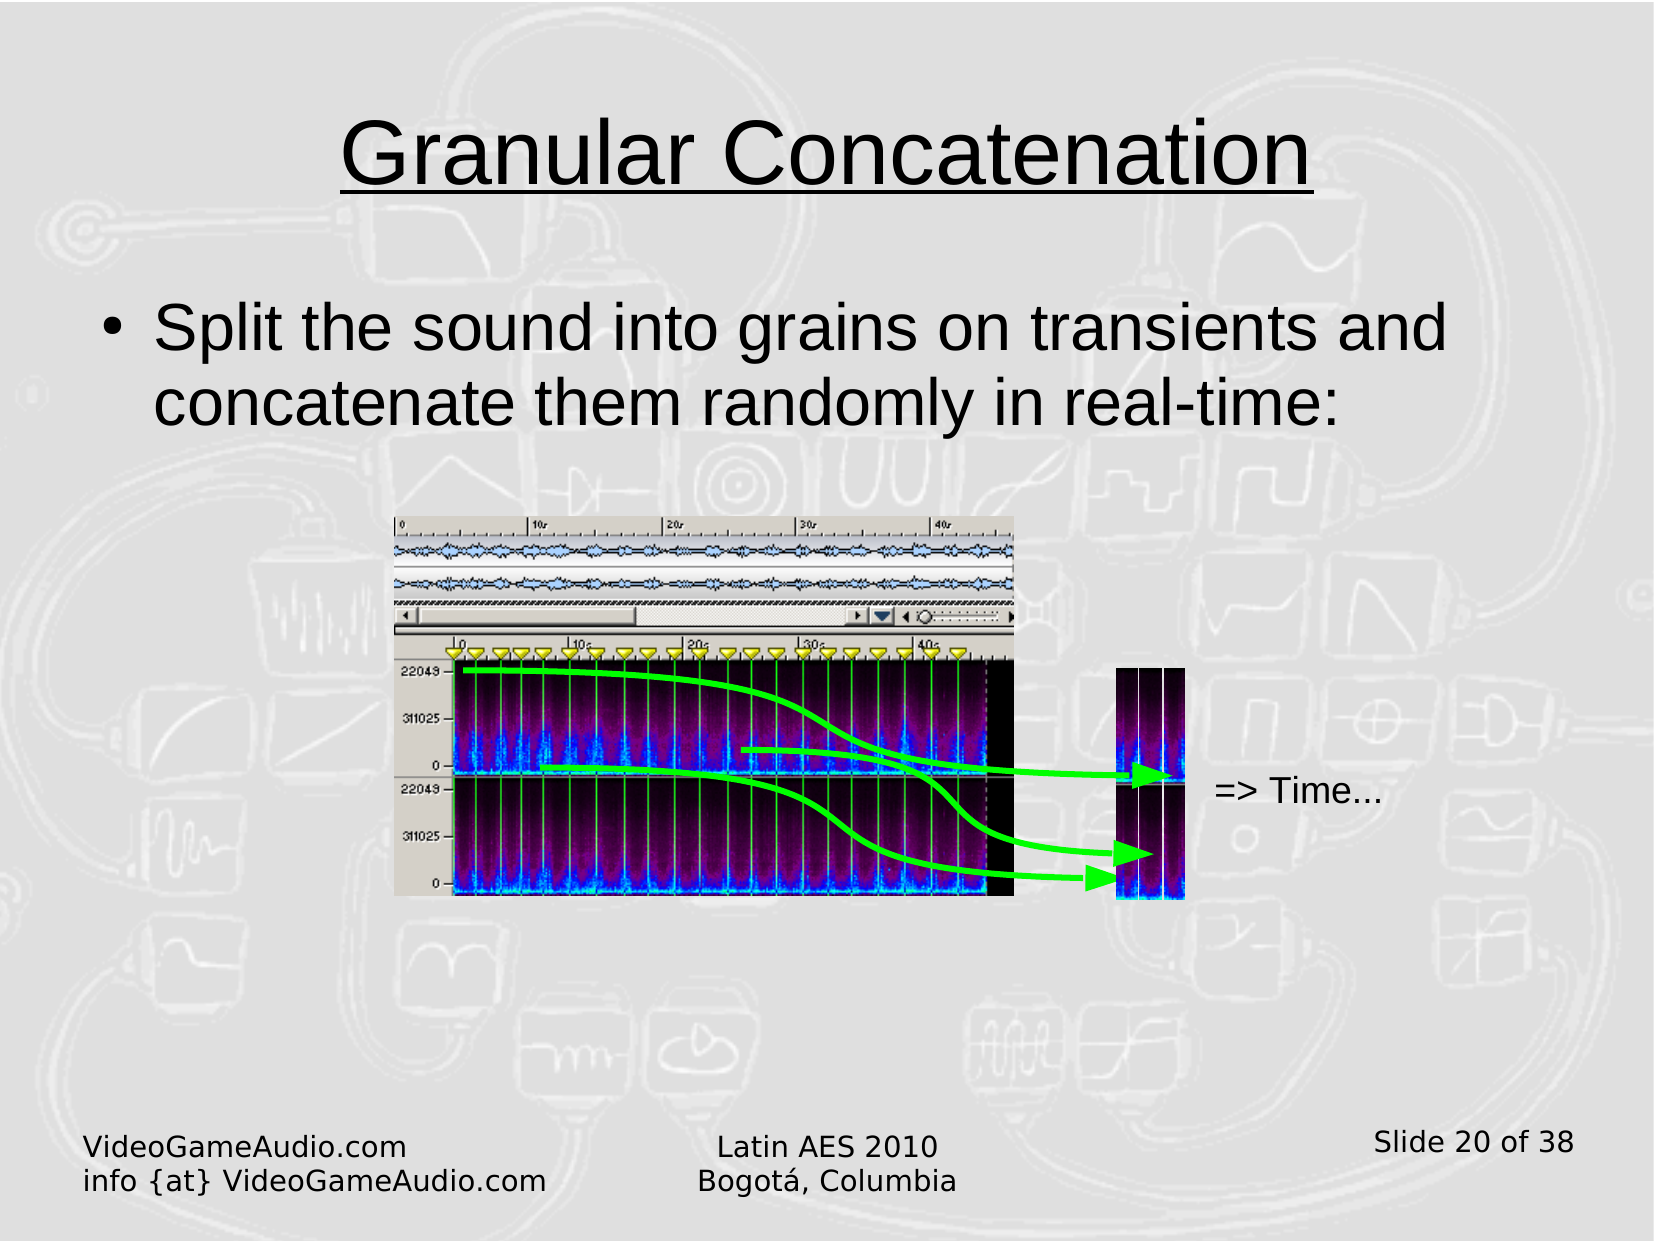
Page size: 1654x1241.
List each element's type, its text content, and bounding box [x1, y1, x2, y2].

picture [0, 2, 1654, 1241]
title Granular Concatenation [82, 49, 1571, 257]
list Split the sound into grains on transients and concatenate them randomly in real-time: [82, 290, 1571, 451]
